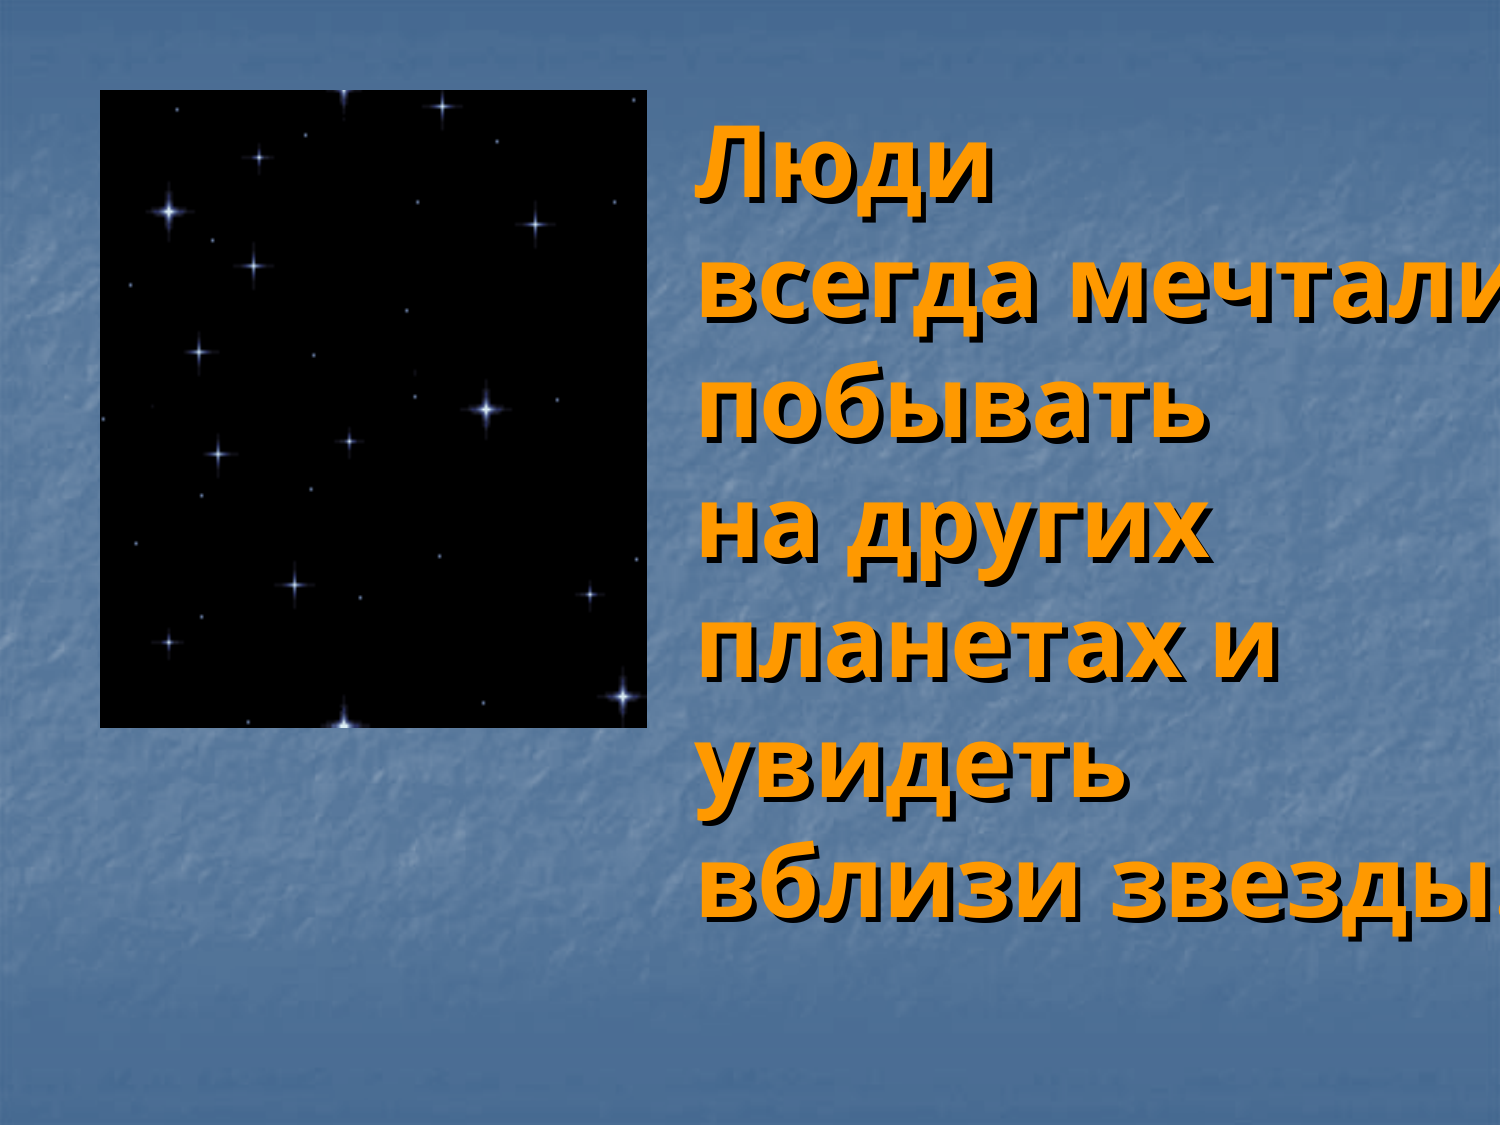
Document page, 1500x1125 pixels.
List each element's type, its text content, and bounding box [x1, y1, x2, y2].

text_box Люди всегда мечтали побывать на других планетах и увидеть вблизи звезды. [679, 90, 1430, 946]
picture [100, 90, 647, 728]
